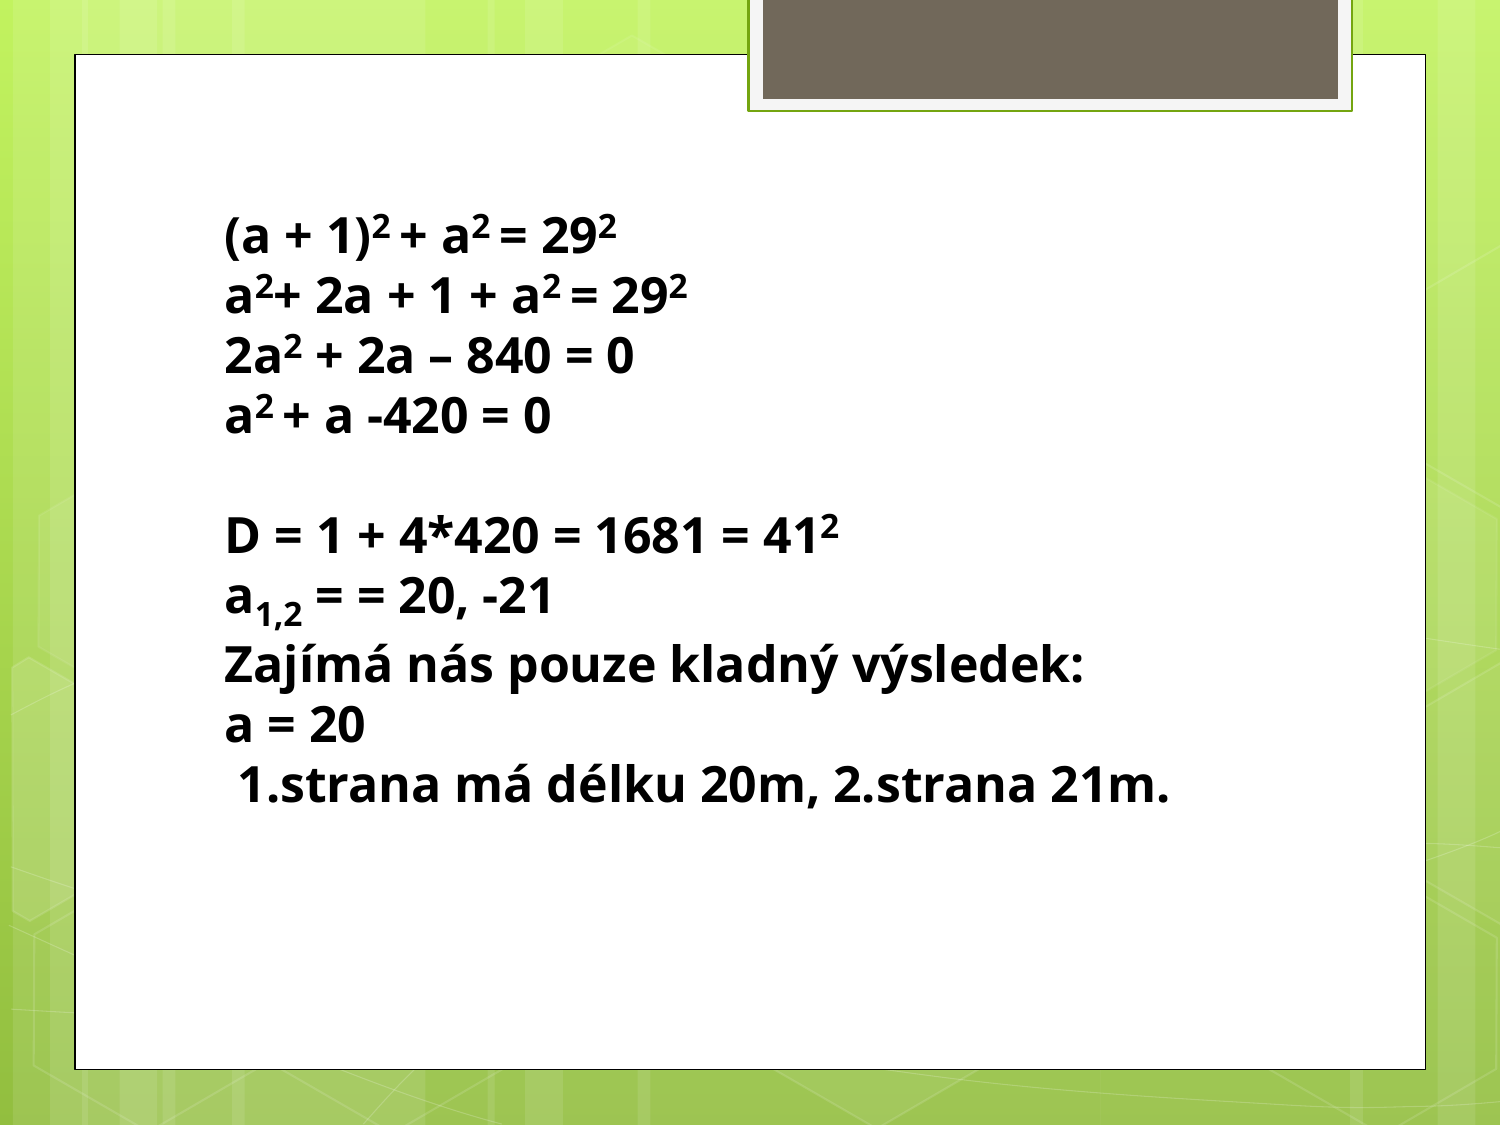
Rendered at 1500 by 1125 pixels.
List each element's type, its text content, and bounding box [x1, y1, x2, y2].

text_box (a + 1)2 + a2 = 292 a2+ 2a + 1 + a2 = 292 2a2 + 2a – 840 = 0 a2 + a -420 = 0 D = 1 + 4*420 = 1681 = 412 a1,2 = = 20, -21 Zajímá nás pouze kladný výsledek: a = 20 1.strana má délku 20m, 2.strana 21m. [210, 196, 1225, 881]
